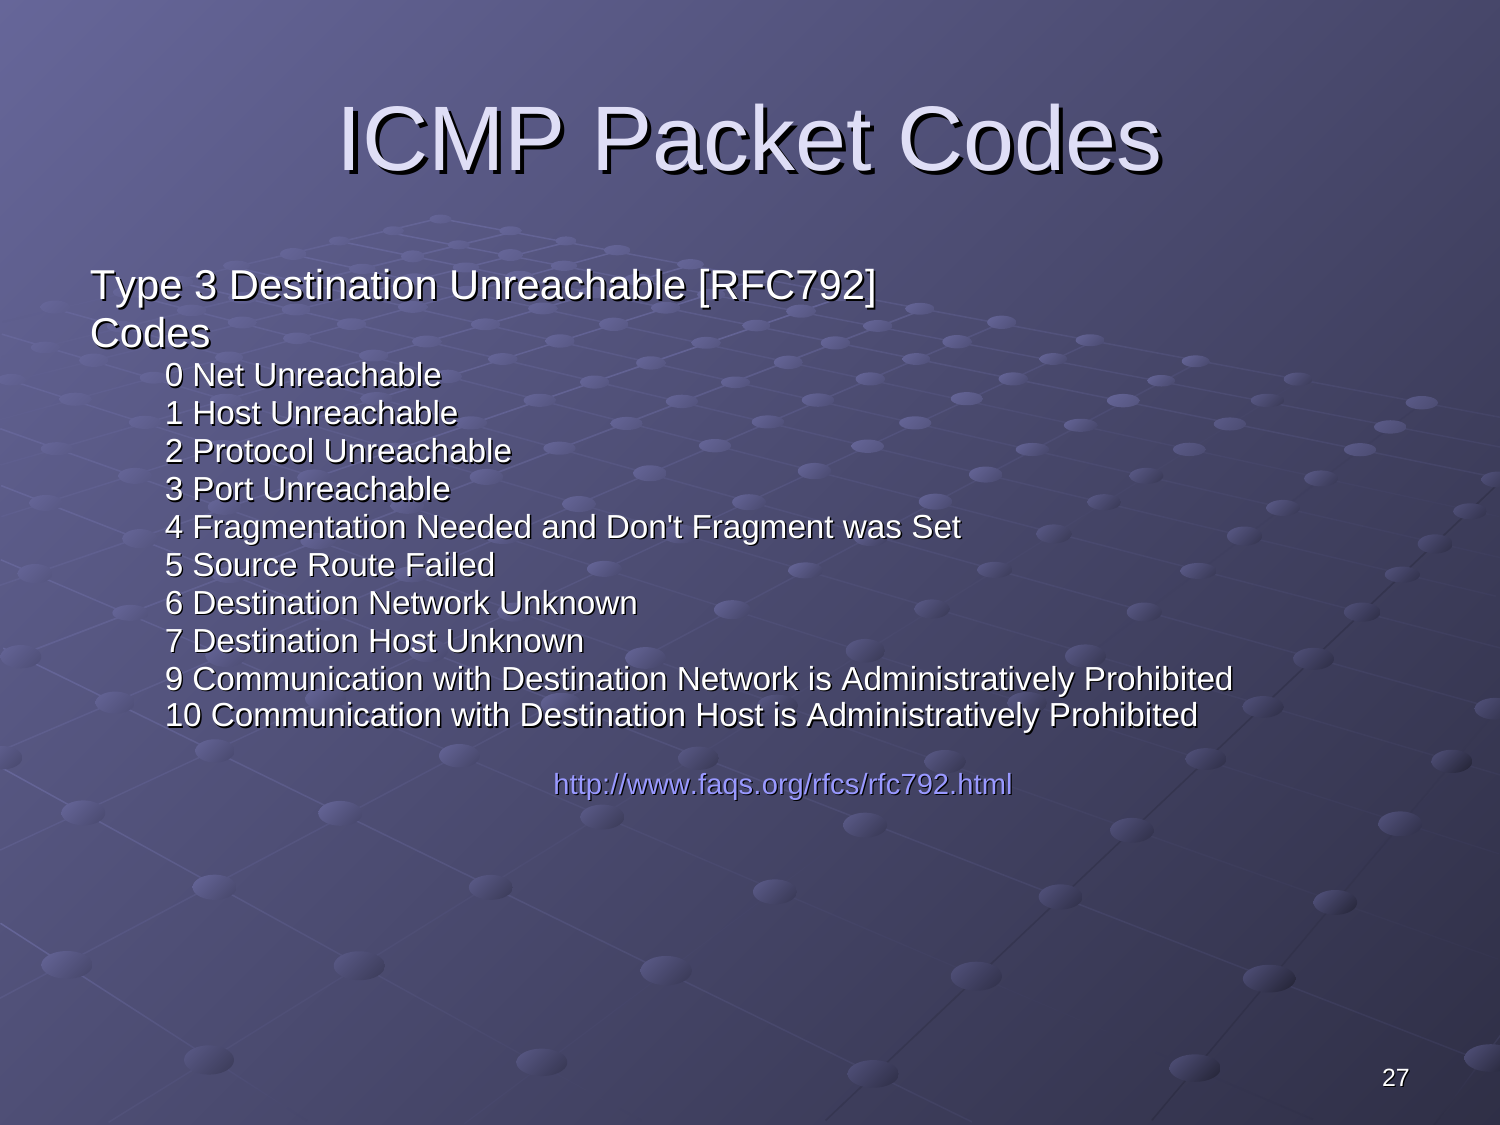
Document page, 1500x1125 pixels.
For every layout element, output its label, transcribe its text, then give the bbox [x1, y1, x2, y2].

list Type 3 Destination Unreachable [RFC792] Codes 0 Net Unreachable 1 Host Unreachable 2 Protocol Unreachable 3 Port Unreachable 4 Fragmentation Needed and Don't Fragment was Set 5 Source Route Failed 6 Destination Network Unknown 7 Destination Host Unknown 9 Communication with Destination Network is Administratively Prohibited 10 Communication with Destination Host is Administratively Prohibited http://www.faqs.org/rfcs/rfc792.html [75, 262, 1426, 1007]
title ICMP Packet Codes [75, 45, 1426, 233]
